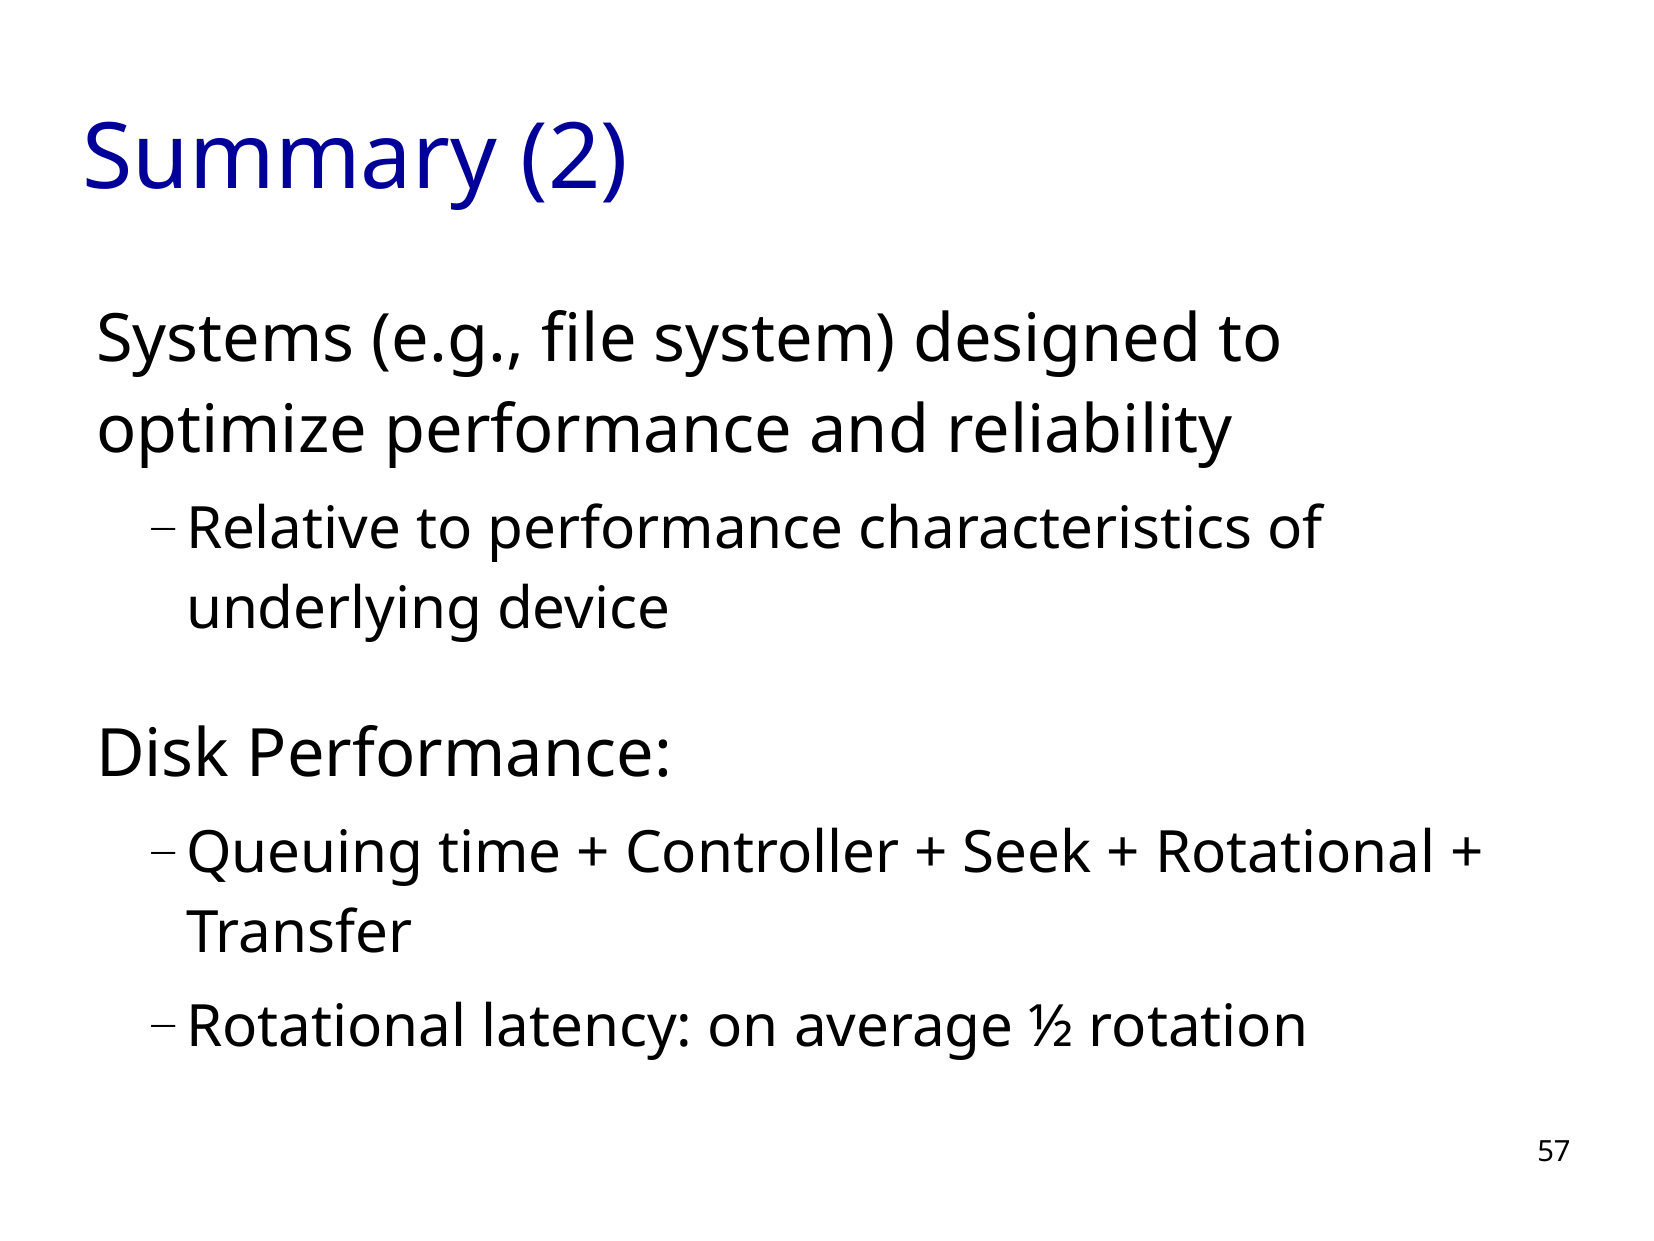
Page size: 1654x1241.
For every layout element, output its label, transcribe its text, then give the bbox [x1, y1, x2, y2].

title Summary (2) [82, 49, 1571, 257]
list Systems (e.g., file system) designed to optimize performance and reliability Relative to performance characteristics of underlying device Disk Performance: Queuing time + Controller + Seek + Rotational + Transfer Rotational latency: on average ½ rotation [60, 290, 1571, 1096]
